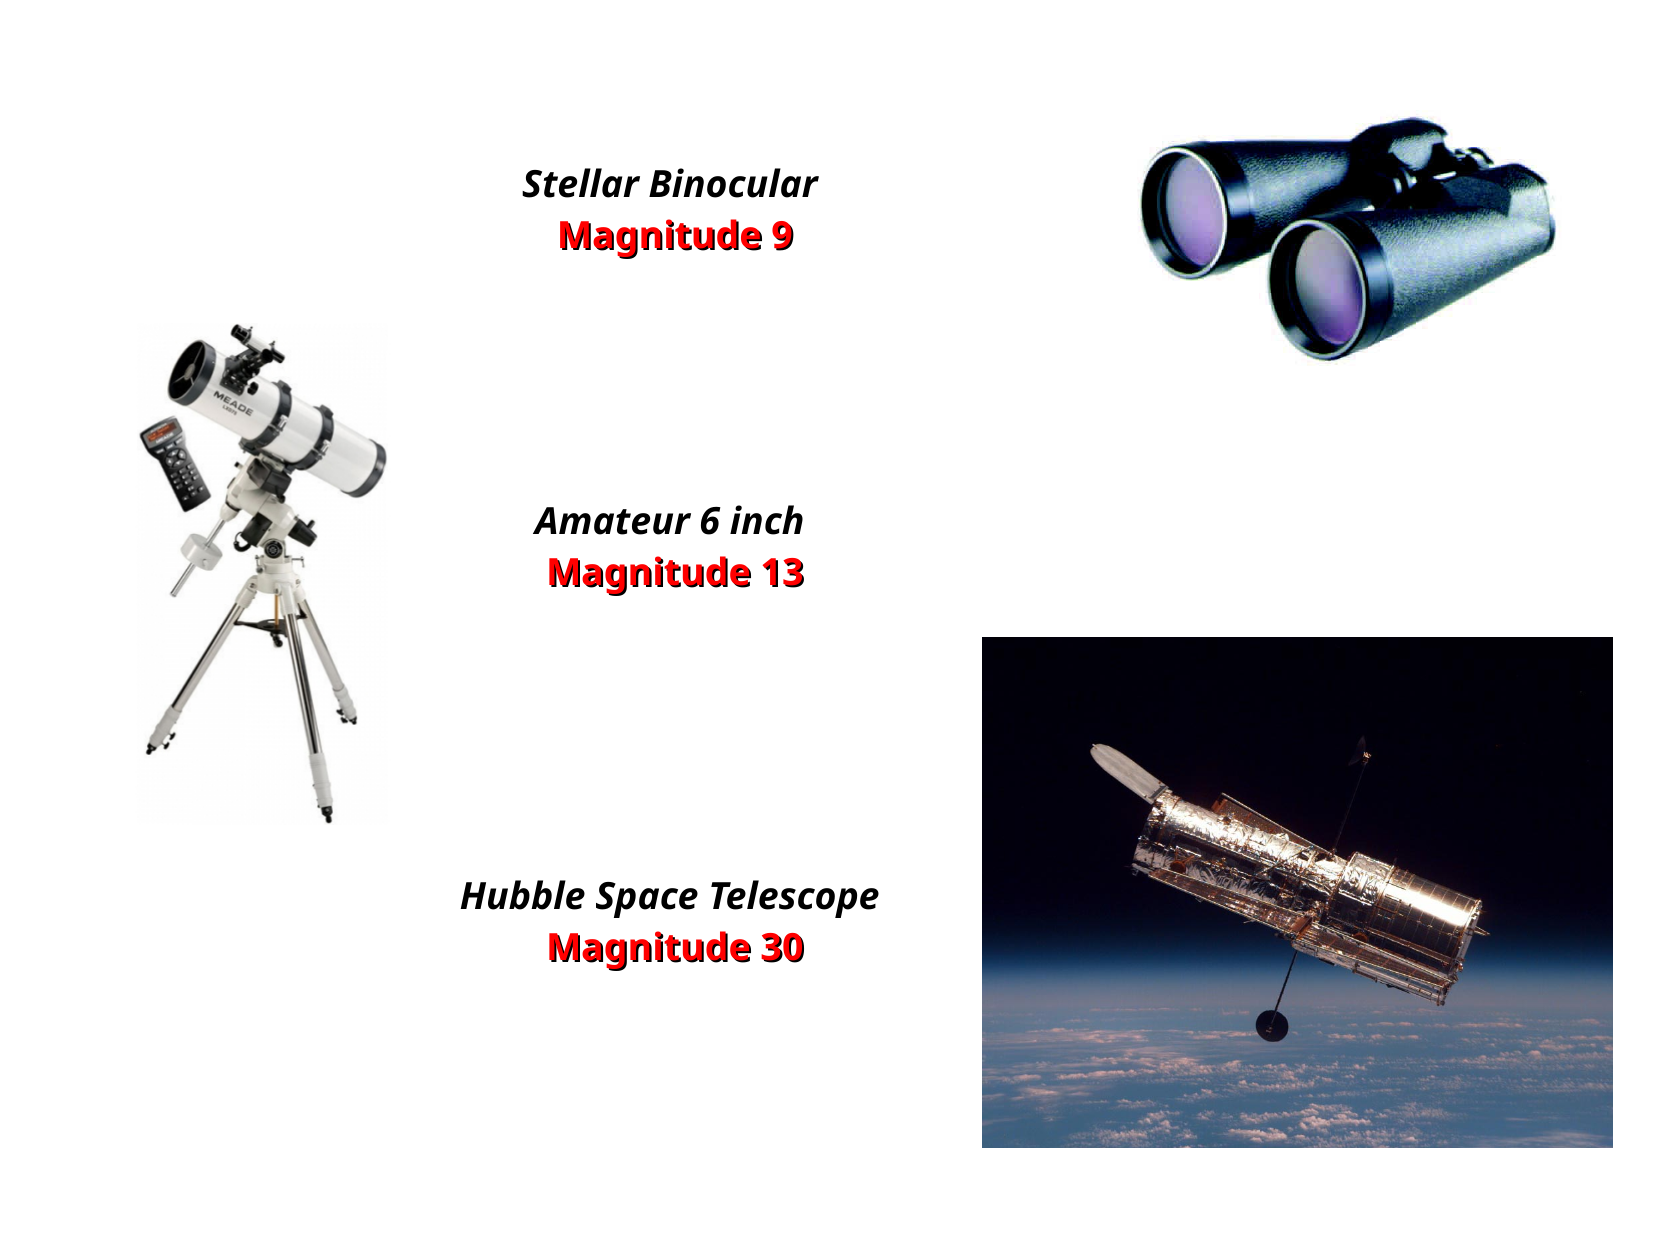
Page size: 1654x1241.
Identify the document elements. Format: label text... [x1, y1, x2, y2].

text_box Amateur 6 inch Magnitude 13 [450, 487, 901, 607]
text_box Hubble Space Telescope Magnitude 30 [412, 862, 938, 982]
picture [1125, 98, 1568, 376]
text_box Stellar Binocular Magnitude 9 [450, 150, 901, 270]
picture [982, 637, 1613, 1148]
picture [0, 323, 638, 826]
